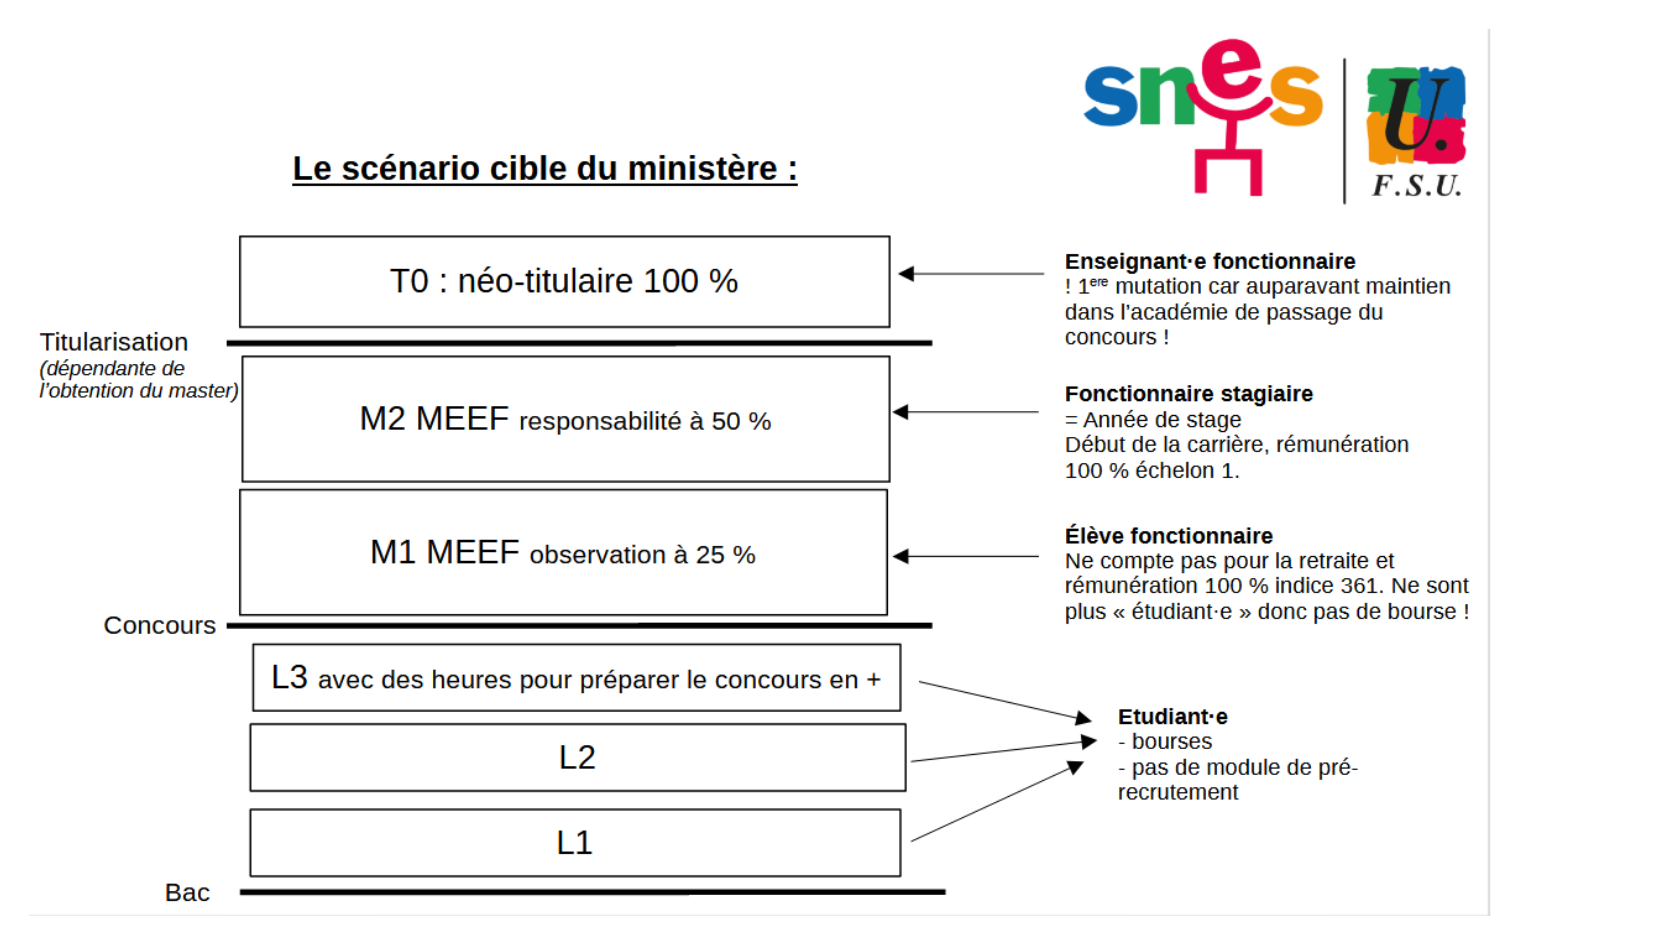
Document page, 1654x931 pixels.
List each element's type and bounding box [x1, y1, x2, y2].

picture [29, 29, 1494, 916]
